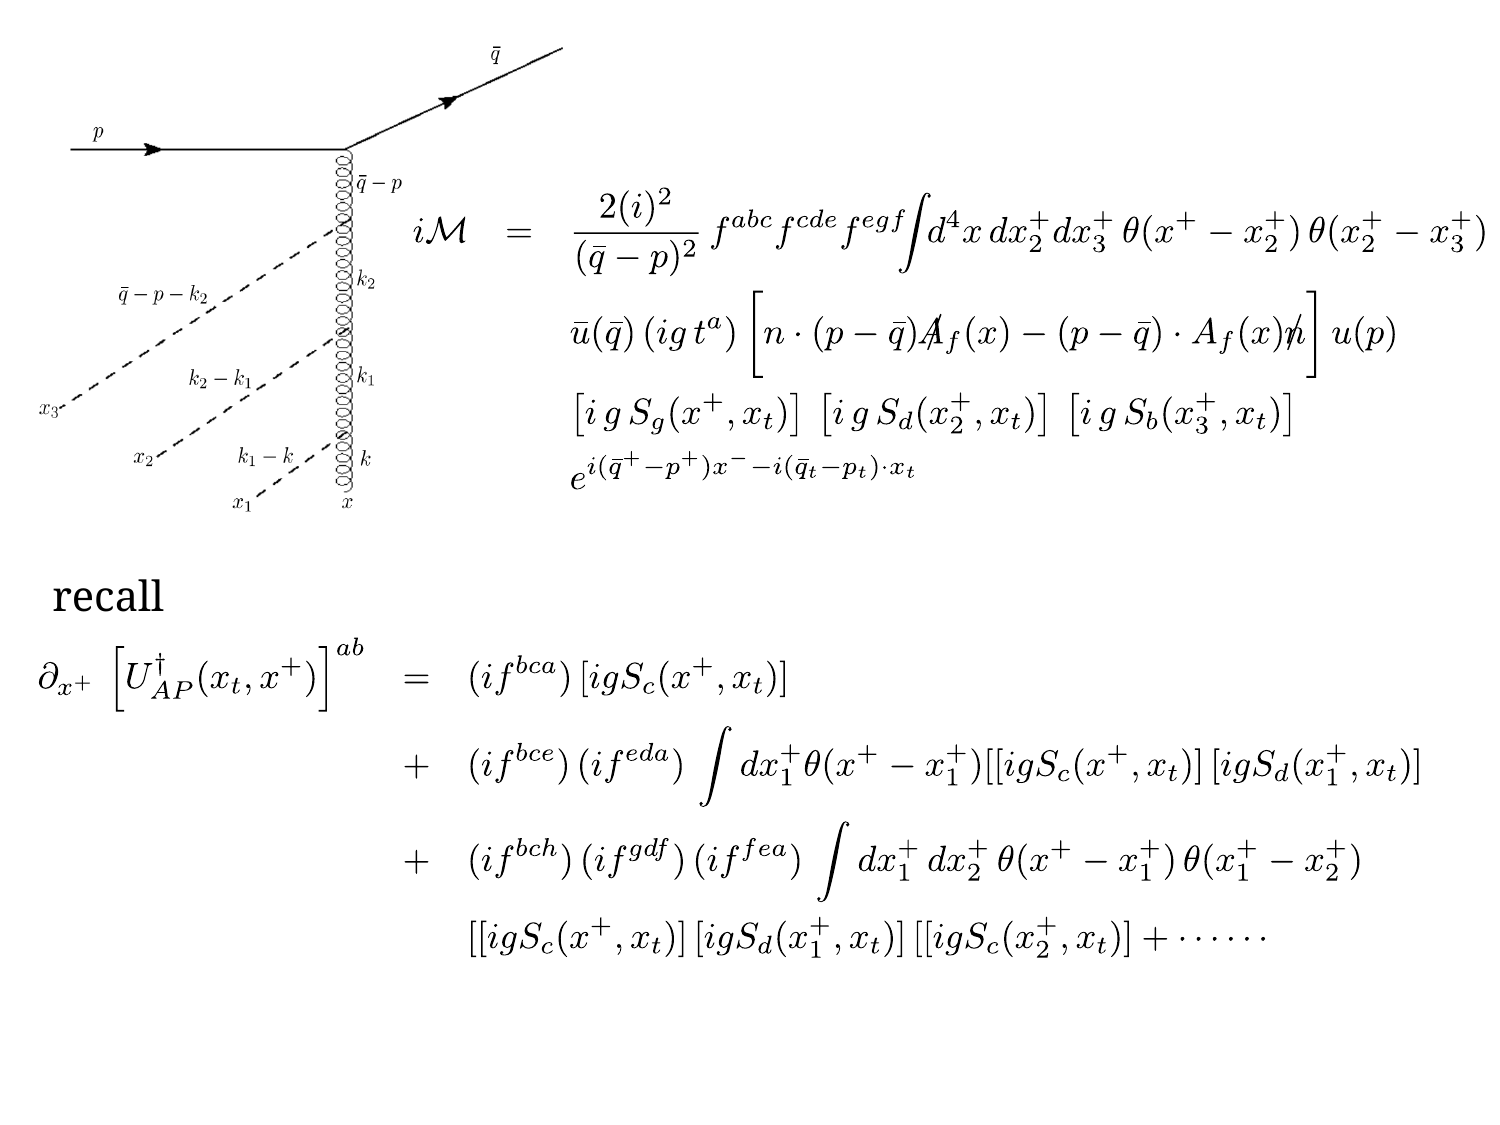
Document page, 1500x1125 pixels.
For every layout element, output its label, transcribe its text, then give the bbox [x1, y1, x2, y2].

text_box [37, 637, 1423, 958]
text_box recall [37, 562, 324, 637]
text_box [412, 187, 1489, 490]
picture [0, 30, 594, 514]
